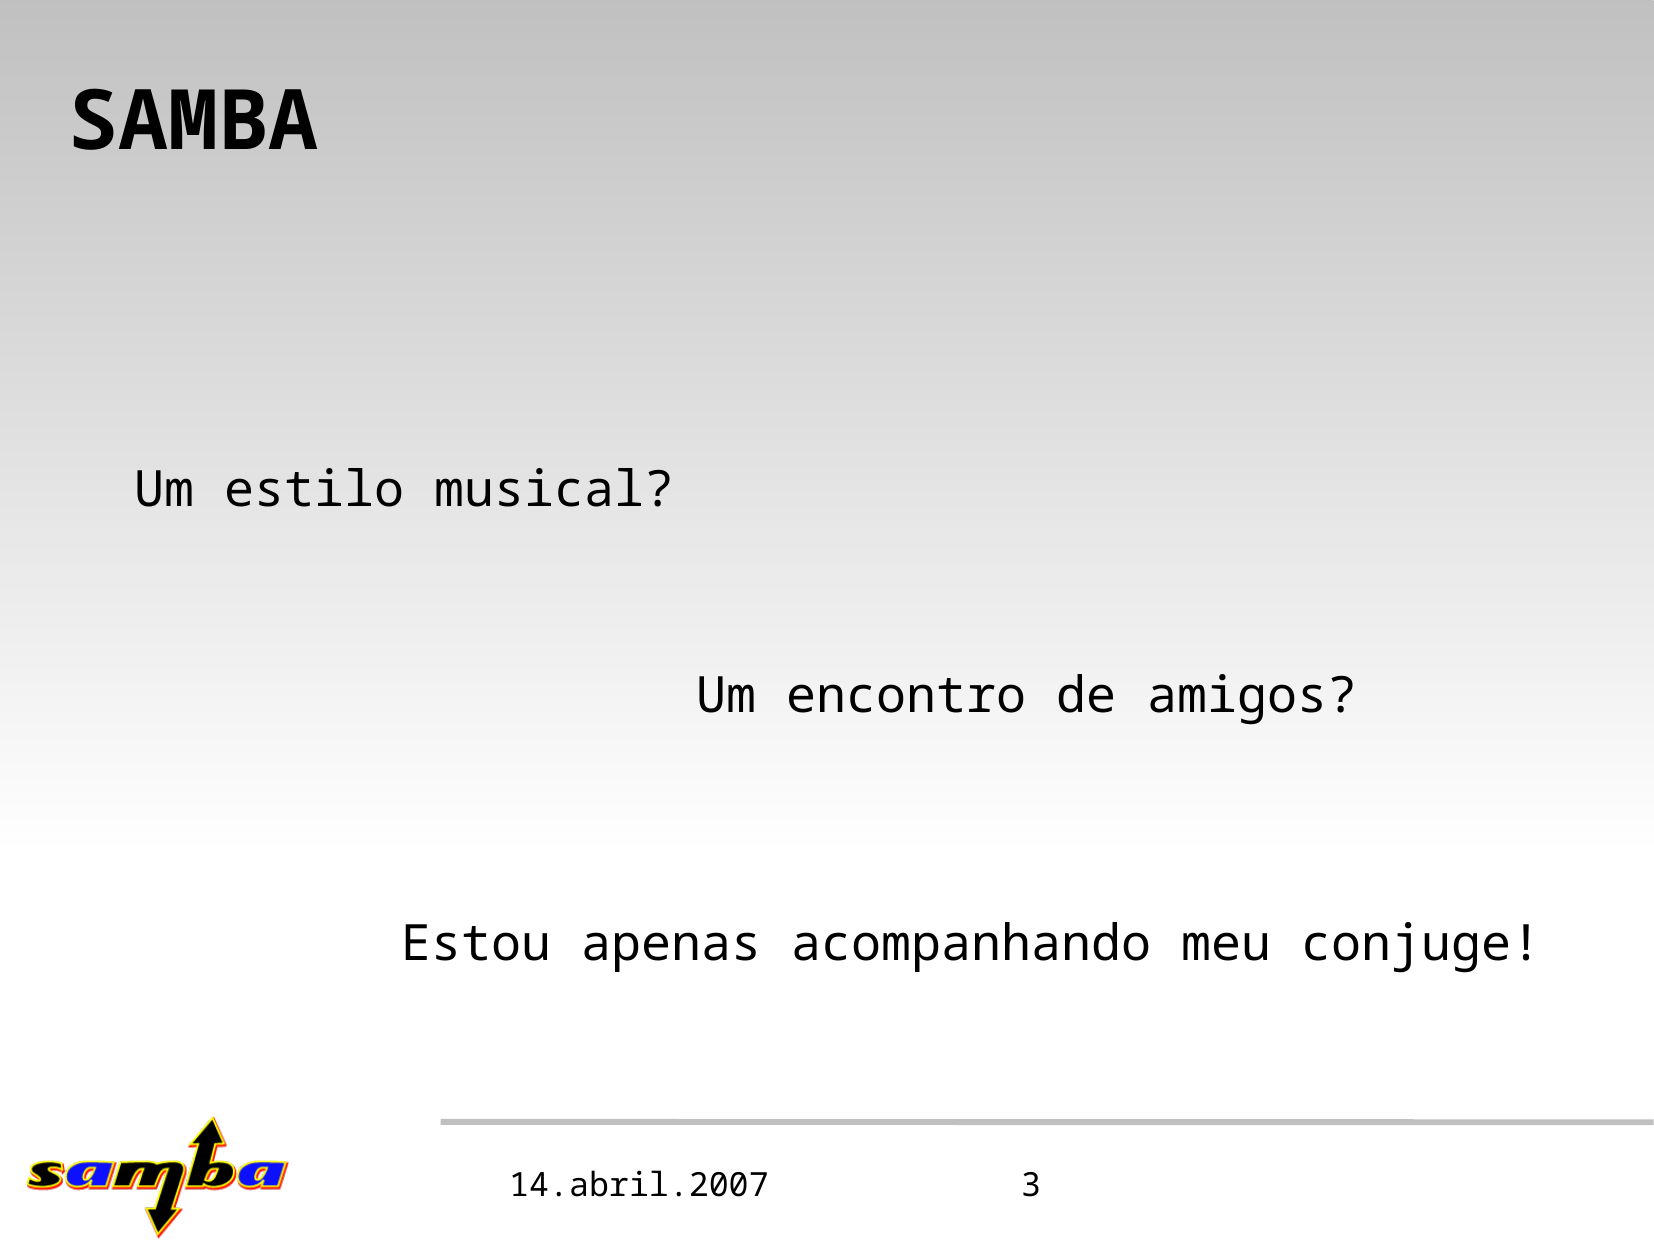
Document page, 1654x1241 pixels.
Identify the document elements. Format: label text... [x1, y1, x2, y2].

picture [26, 1116, 290, 1241]
text_box Um encontro de amigos? [696, 659, 1568, 769]
text_box Estou apenas acompanhando meu conjuge! [401, 907, 1523, 969]
text_box SAMBA [68, 60, 1181, 164]
text_box Um estilo musical? [134, 453, 1095, 563]
